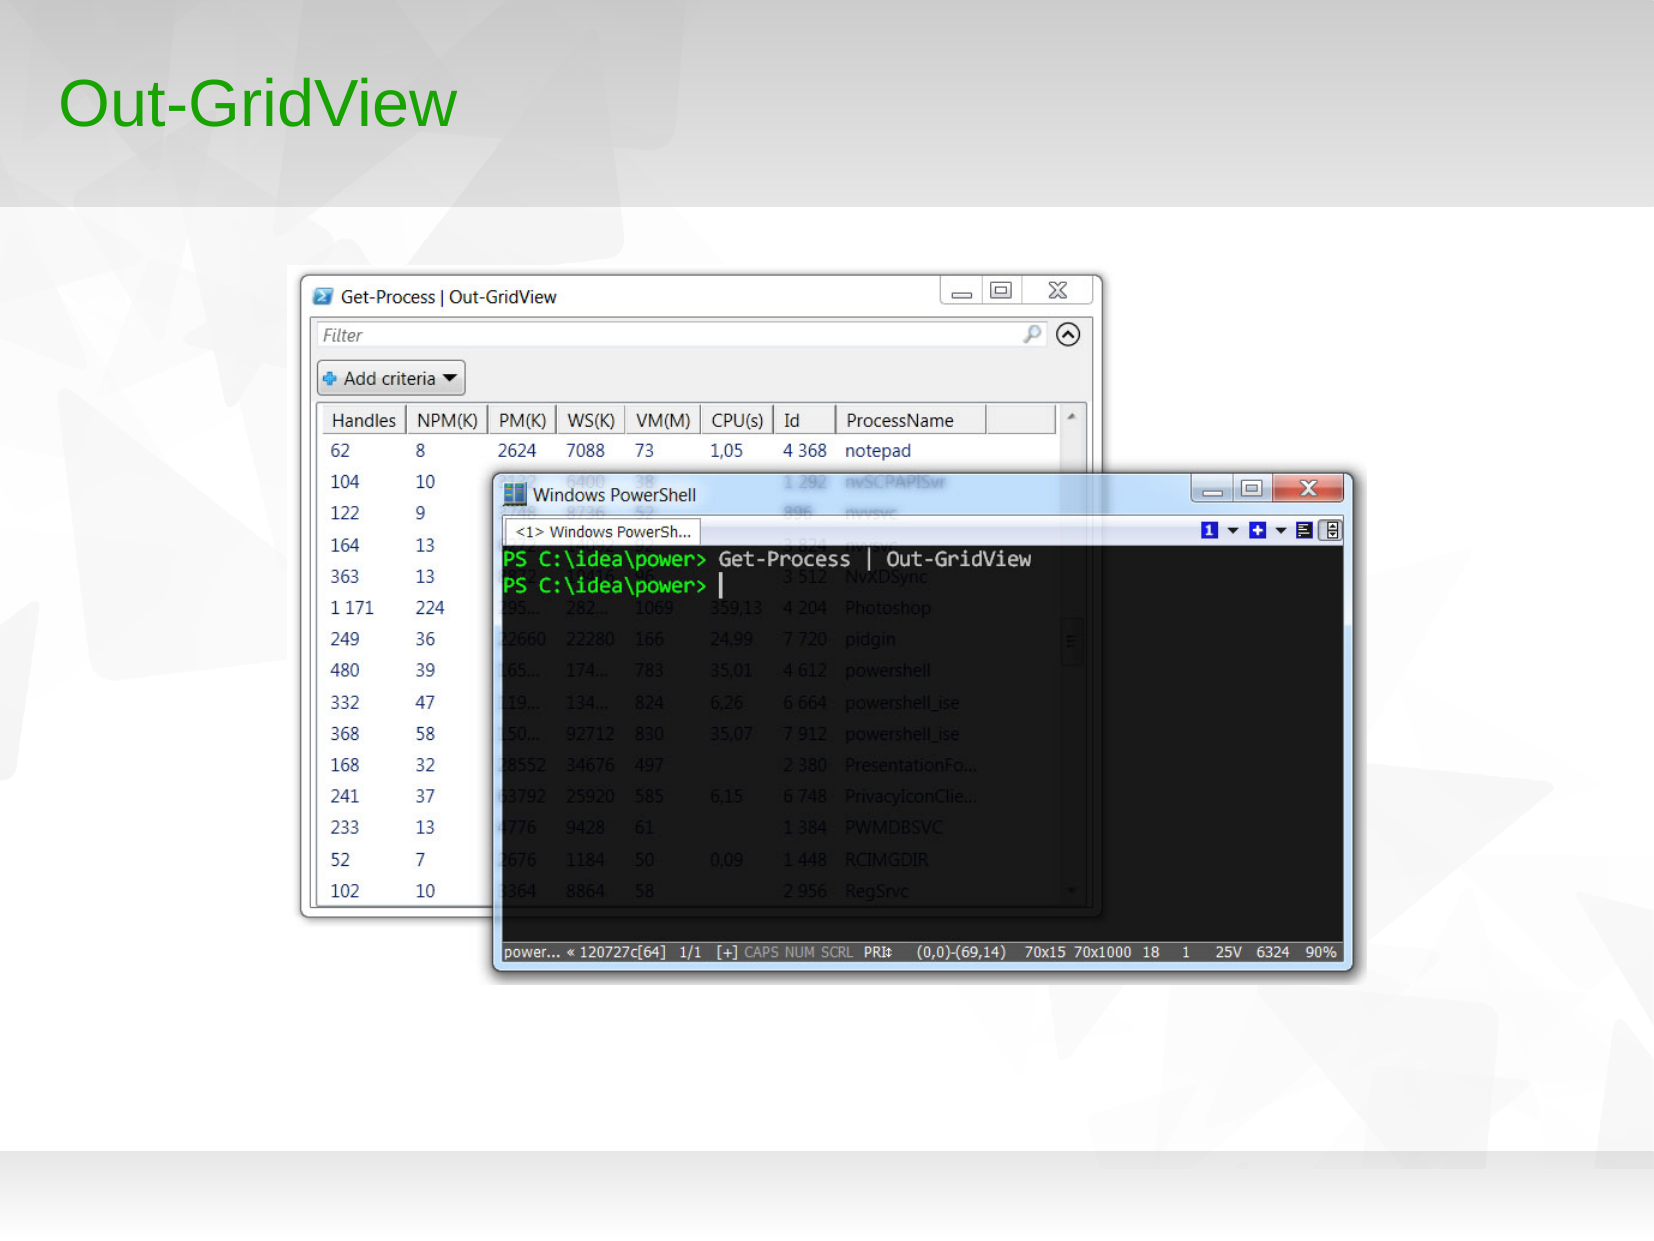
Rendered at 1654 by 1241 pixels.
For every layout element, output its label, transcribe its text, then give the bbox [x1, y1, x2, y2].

title Out-GridView [59, 29, 1595, 178]
picture [0, 0, 1654, 1169]
